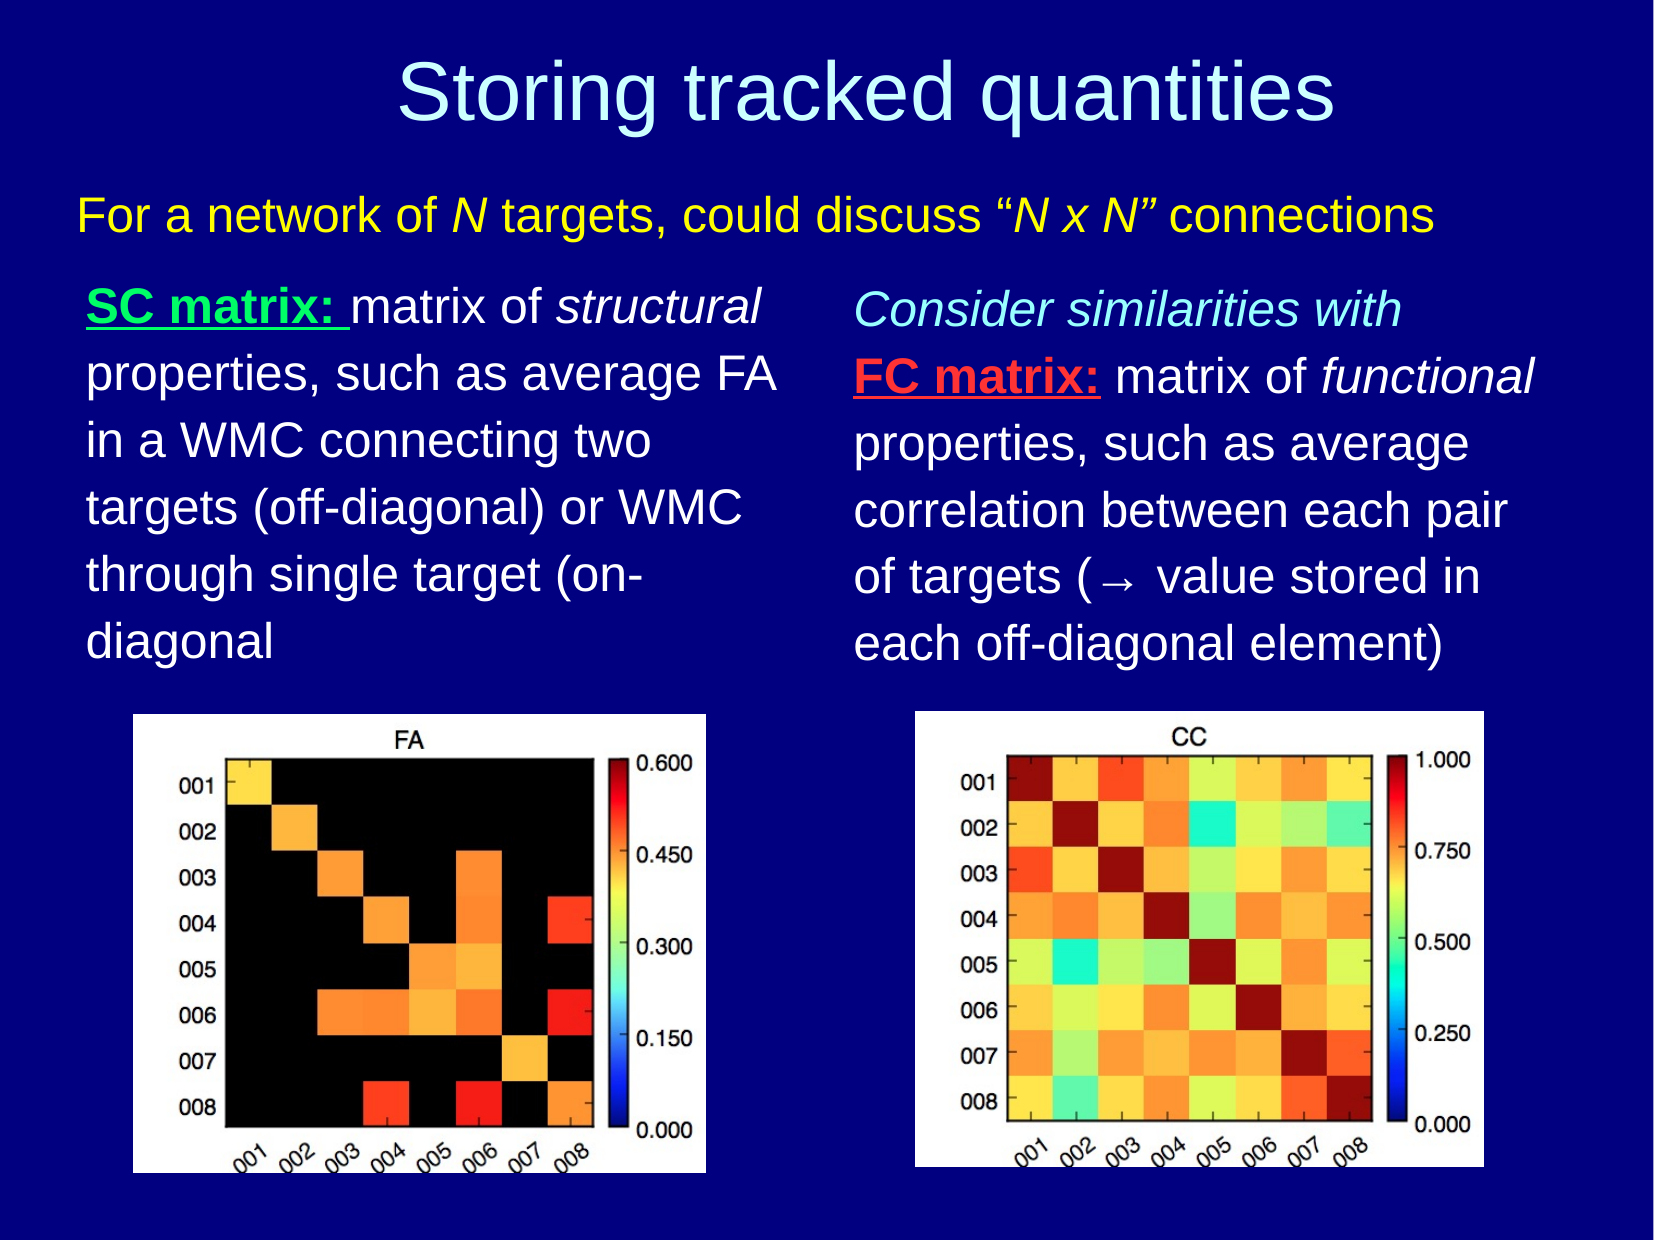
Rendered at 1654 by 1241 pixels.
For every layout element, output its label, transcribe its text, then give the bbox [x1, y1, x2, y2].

text_box For a network of N targets, could discuss “N x N” connections [47, 168, 1613, 256]
title Storing tracked quantities [106, 23, 1627, 160]
text_box SC matrix: matrix of structural properties, such as average FA in a WMC connecting two targets (off-diagonal) or WMC through single target (on-diagonal [70, 260, 795, 677]
picture [915, 711, 1484, 1167]
text_box Consider similarities with FC matrix: matrix of functional properties, such as average correlation between each pair of targets (→ value stored in each off-diagonal element) [838, 262, 1568, 679]
picture [133, 714, 706, 1173]
